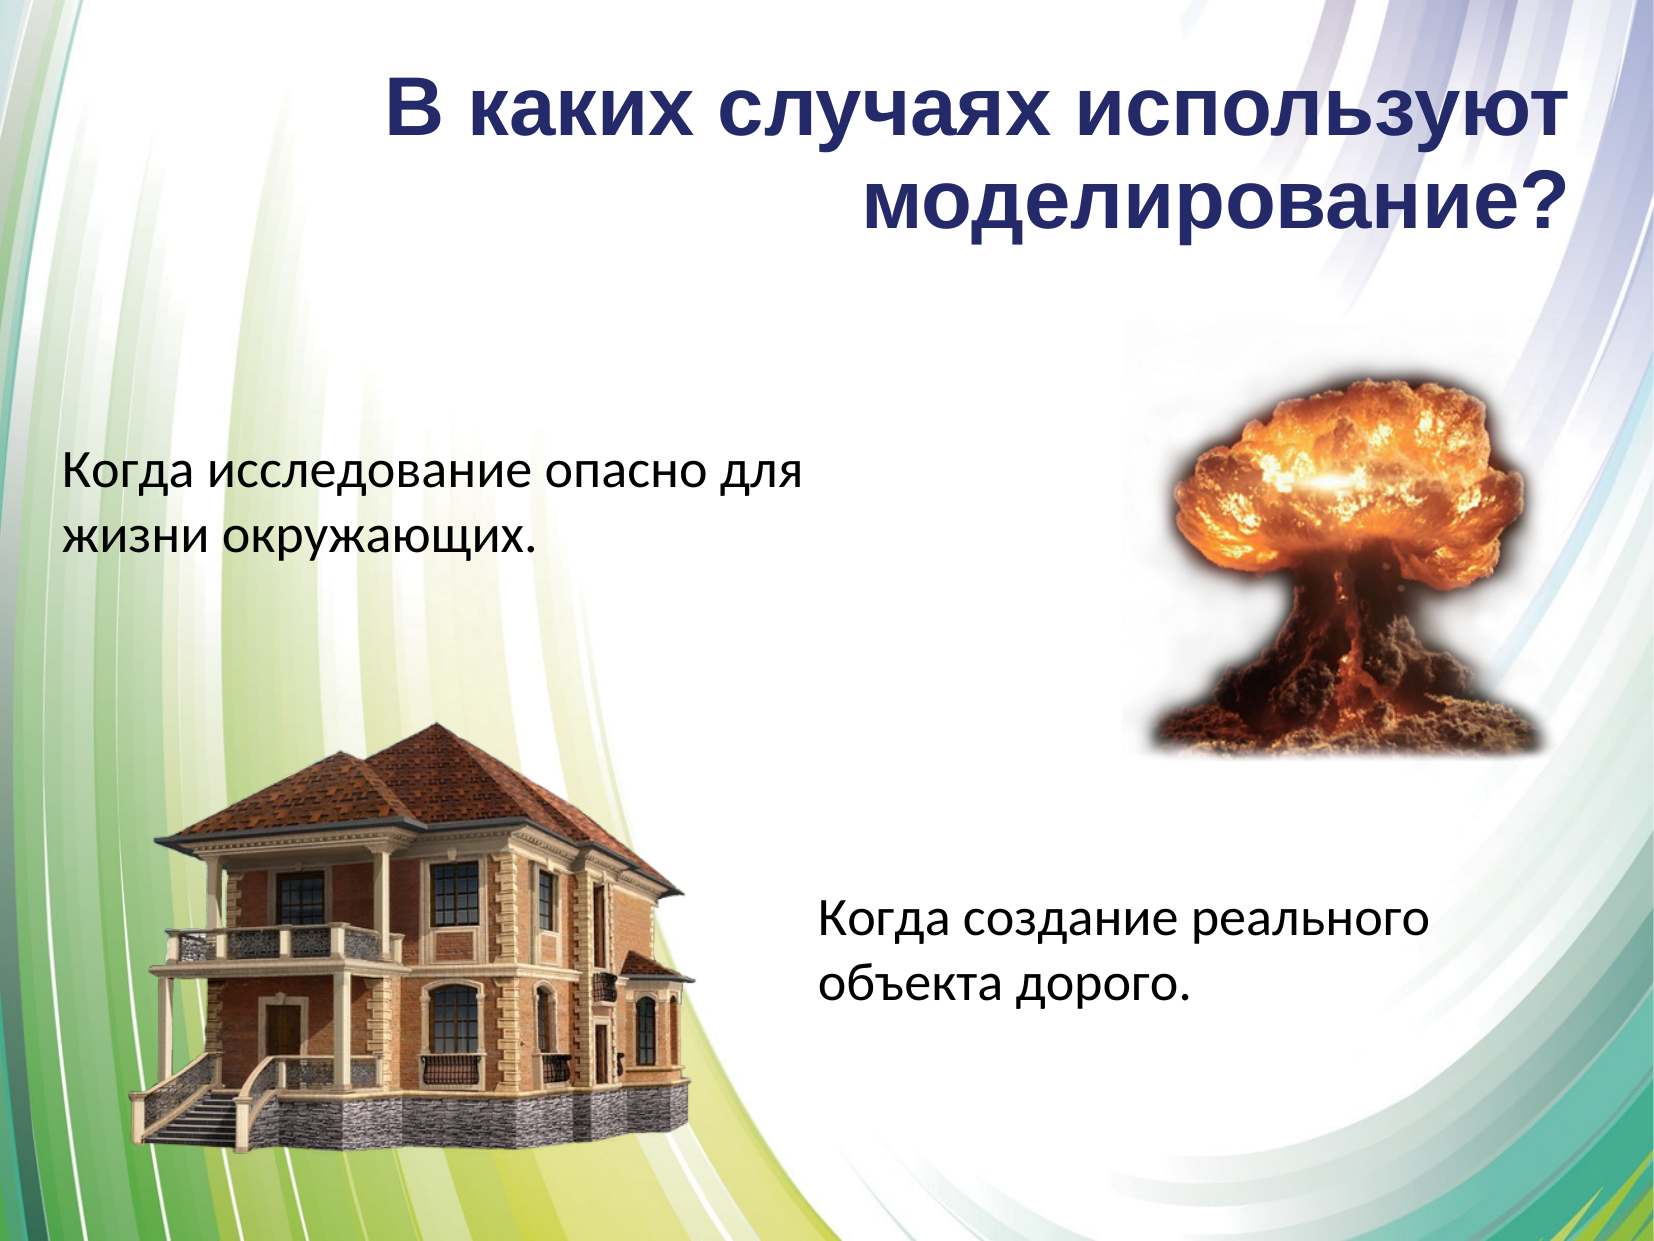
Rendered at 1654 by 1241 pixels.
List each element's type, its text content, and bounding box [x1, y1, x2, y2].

title В каких случаях используют моделирование? [318, 35, 1571, 271]
text_box Когда исследование опасно для жизни окружающих. [47, 425, 979, 572]
text_box Когда создание реального объекта дорого. [803, 873, 1564, 1020]
picture [0, 0, 1654, 1241]
